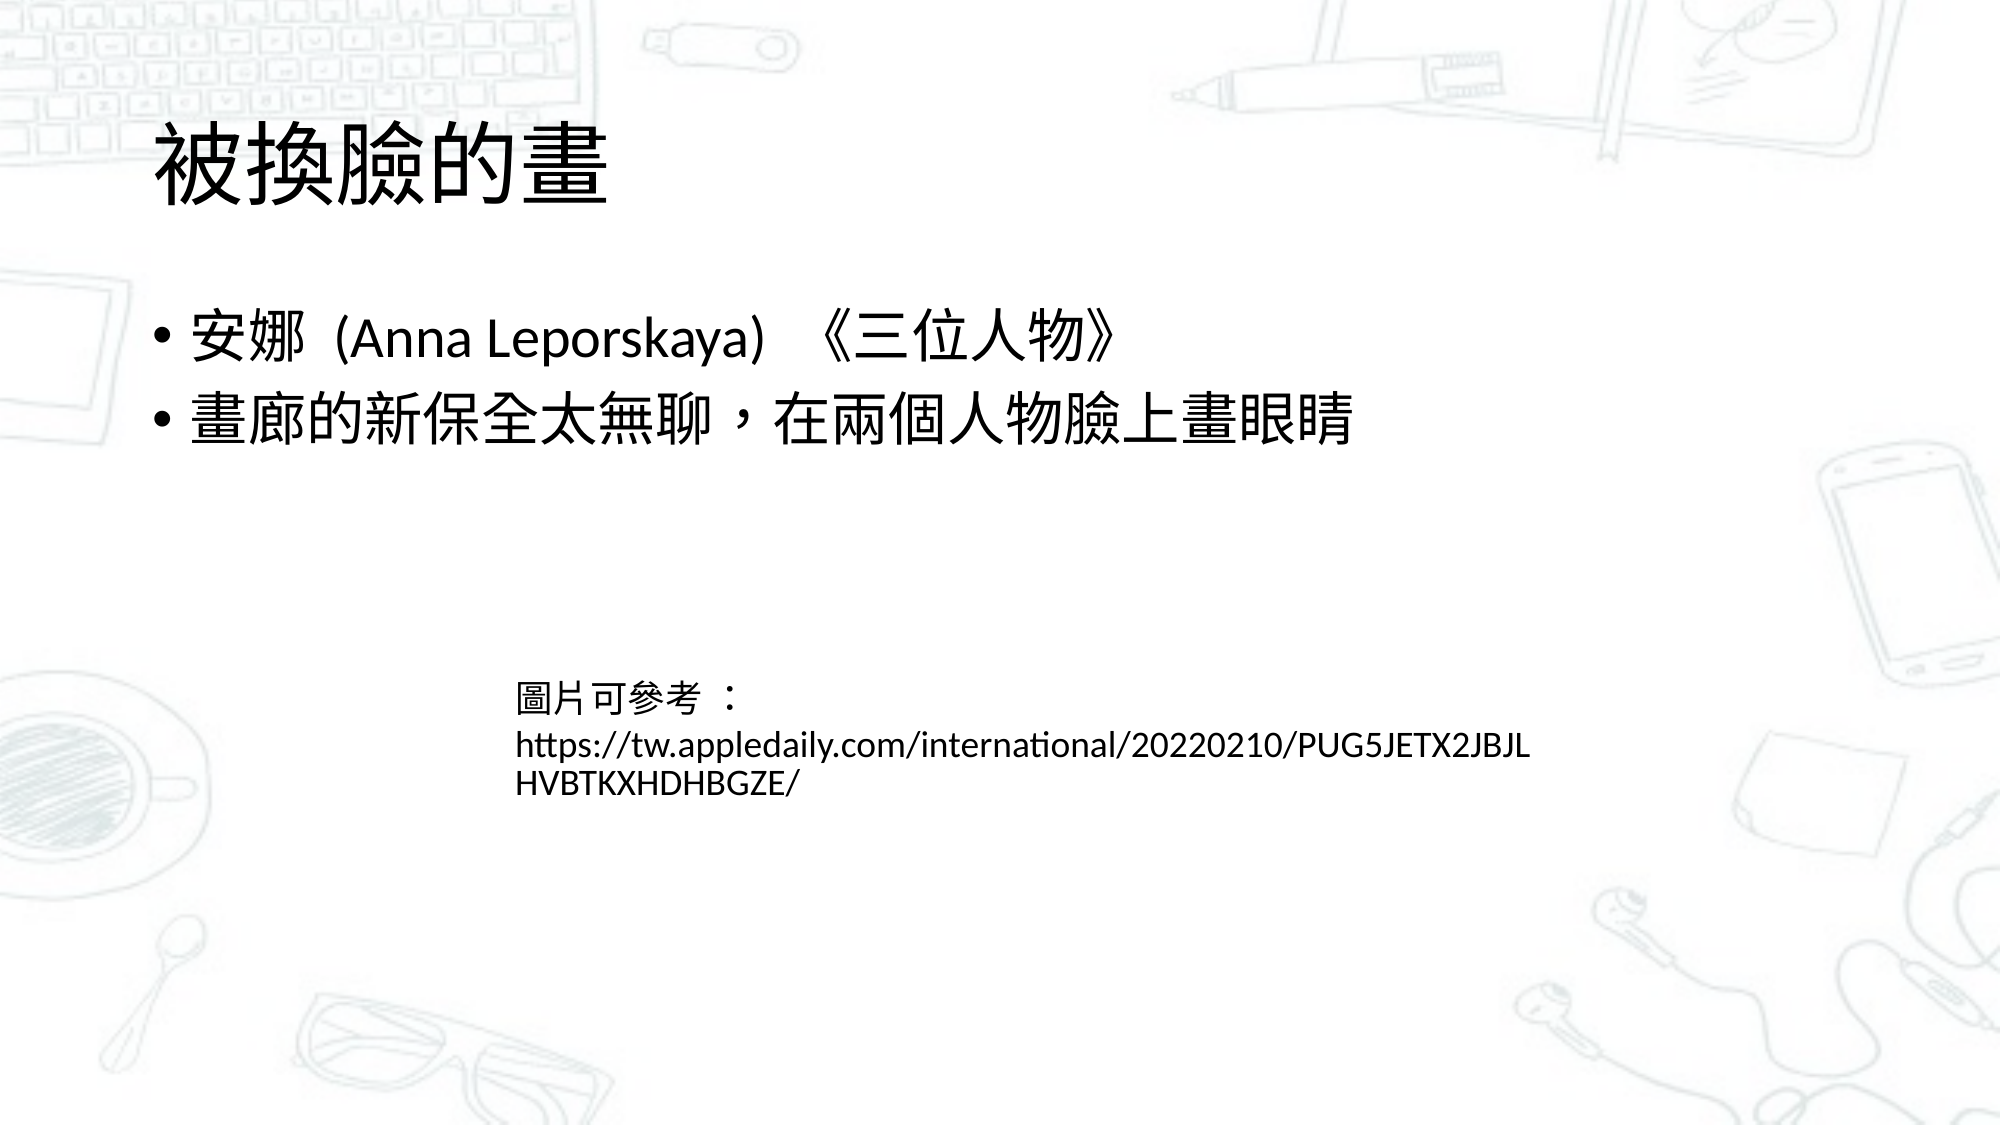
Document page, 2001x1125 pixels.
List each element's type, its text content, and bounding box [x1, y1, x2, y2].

title 被換臉的畫 [137, 59, 1863, 278]
text_box 圖片可參考 ：https://tw.appledaily.com/international/20220210/PUG5JETX2JBJLHVBTKXHDHBGZE/ [500, 667, 1556, 818]
list 安娜 (Anna Leporskaya) 《三位人物》 畫廊的新保全太無聊，在兩個人物臉上畫眼睛 [137, 299, 1863, 1014]
